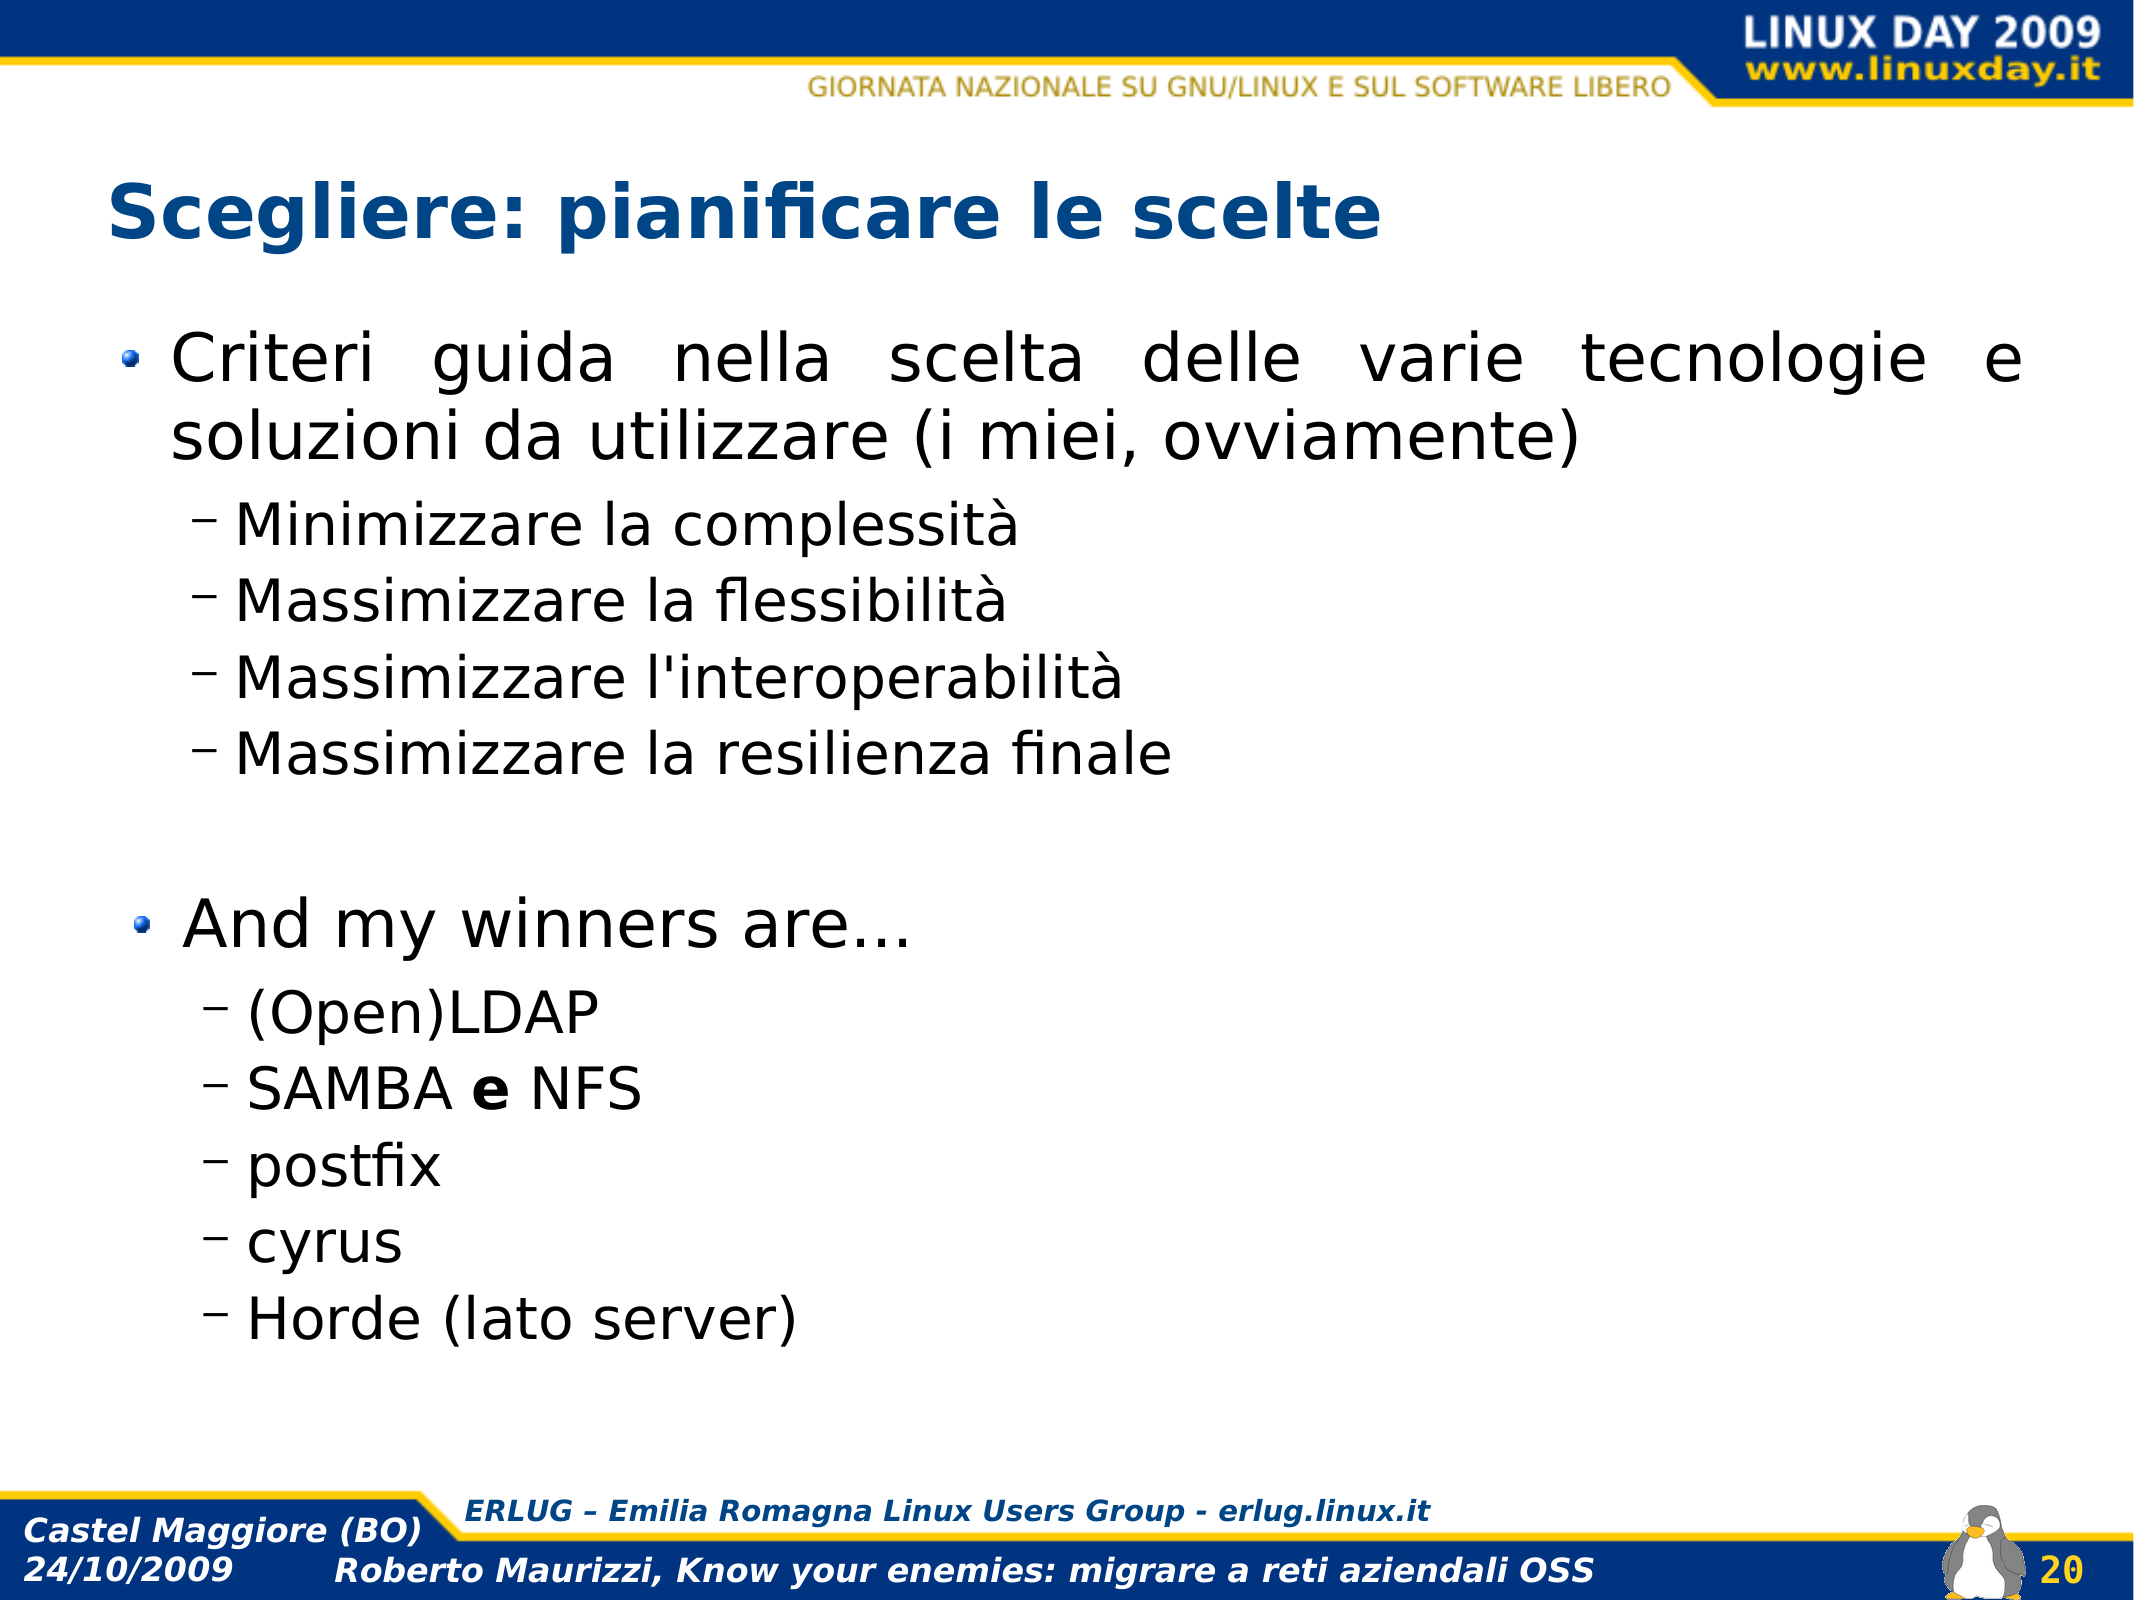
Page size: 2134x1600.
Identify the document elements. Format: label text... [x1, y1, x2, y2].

list And my winners are... (Open)LDAP SAMBA e NFS postfix cyrus Horde (lato server) [118, 885, 2039, 1388]
list Criteri guida nella scelta delle varie tecnologie e soluzioni da utilizzare (i miei, ovviamente) Minimizzare la complessità Massimizzare la flessibilità Massimizzare l'interoperabilità Massimizzare la resilienza finale [106, 319, 2027, 885]
picture [0, 0, 2134, 1600]
title Scegliere: pianificare le scelte [106, 159, 2080, 267]
